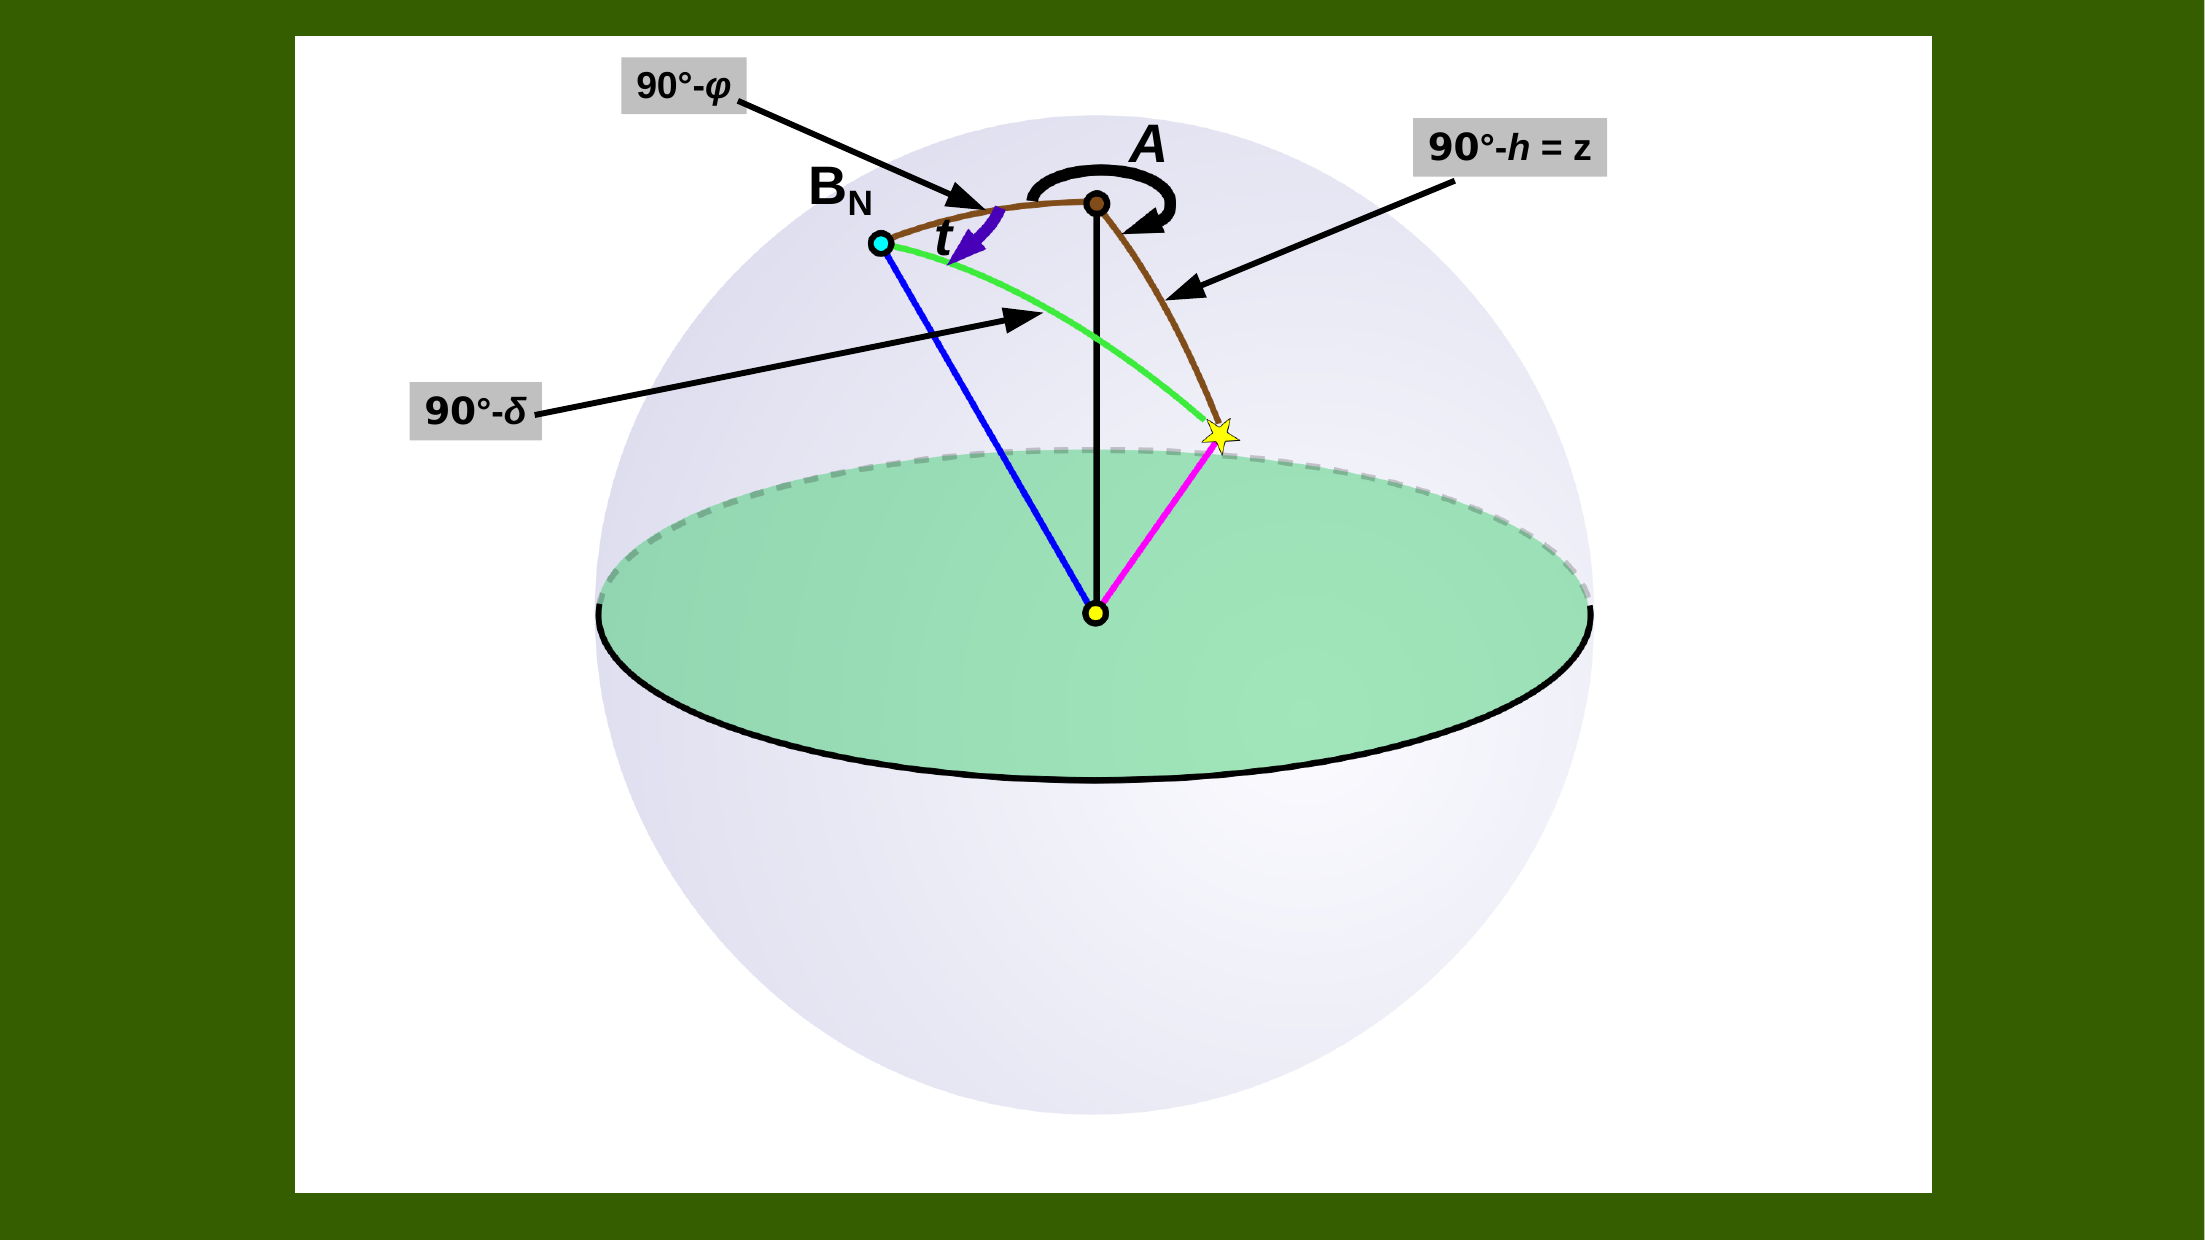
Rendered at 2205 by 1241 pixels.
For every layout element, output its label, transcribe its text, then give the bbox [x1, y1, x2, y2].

text_box 90°-δ [409, 382, 542, 441]
text_box BN [793, 147, 889, 231]
text_box A [1114, 105, 1184, 182]
text_box 90°-φ [621, 57, 747, 115]
text_box t [920, 199, 968, 275]
picture [295, 36, 1932, 1193]
text_box 90°-h = z [1413, 118, 1608, 177]
